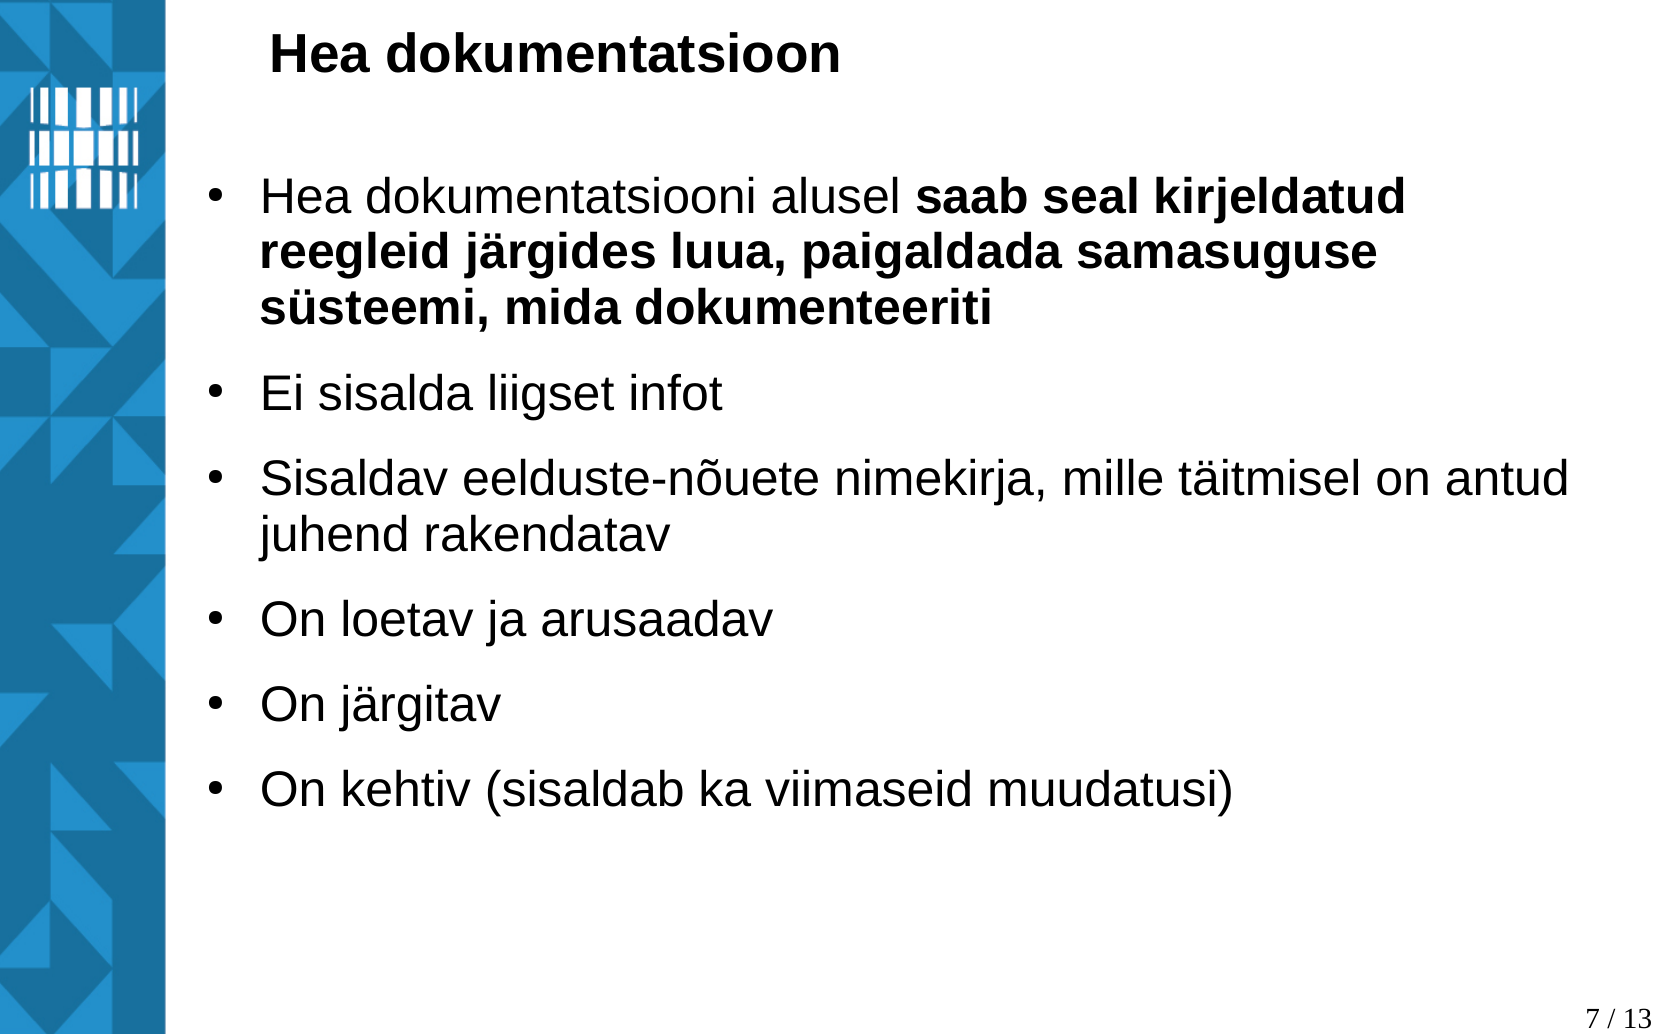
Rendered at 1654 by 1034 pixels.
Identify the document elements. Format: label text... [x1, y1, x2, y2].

list Hea dokumentatsiooni alusel saab seal kirjeldatud reegleid järgides luua, paigaldada samasuguse süsteemi, mida dokumenteeriti Ei sisalda liigset infot Sisaldav eelduste-nõuete nimekirja, mille täitmisel on antud juhend rakendatav On loetav ja arusaadav On järgitav On kehtiv (sisaldab ka viimaseid muudatusi) [188, 168, 1595, 886]
title Hea dokumentatsioon [269, 11, 1573, 95]
